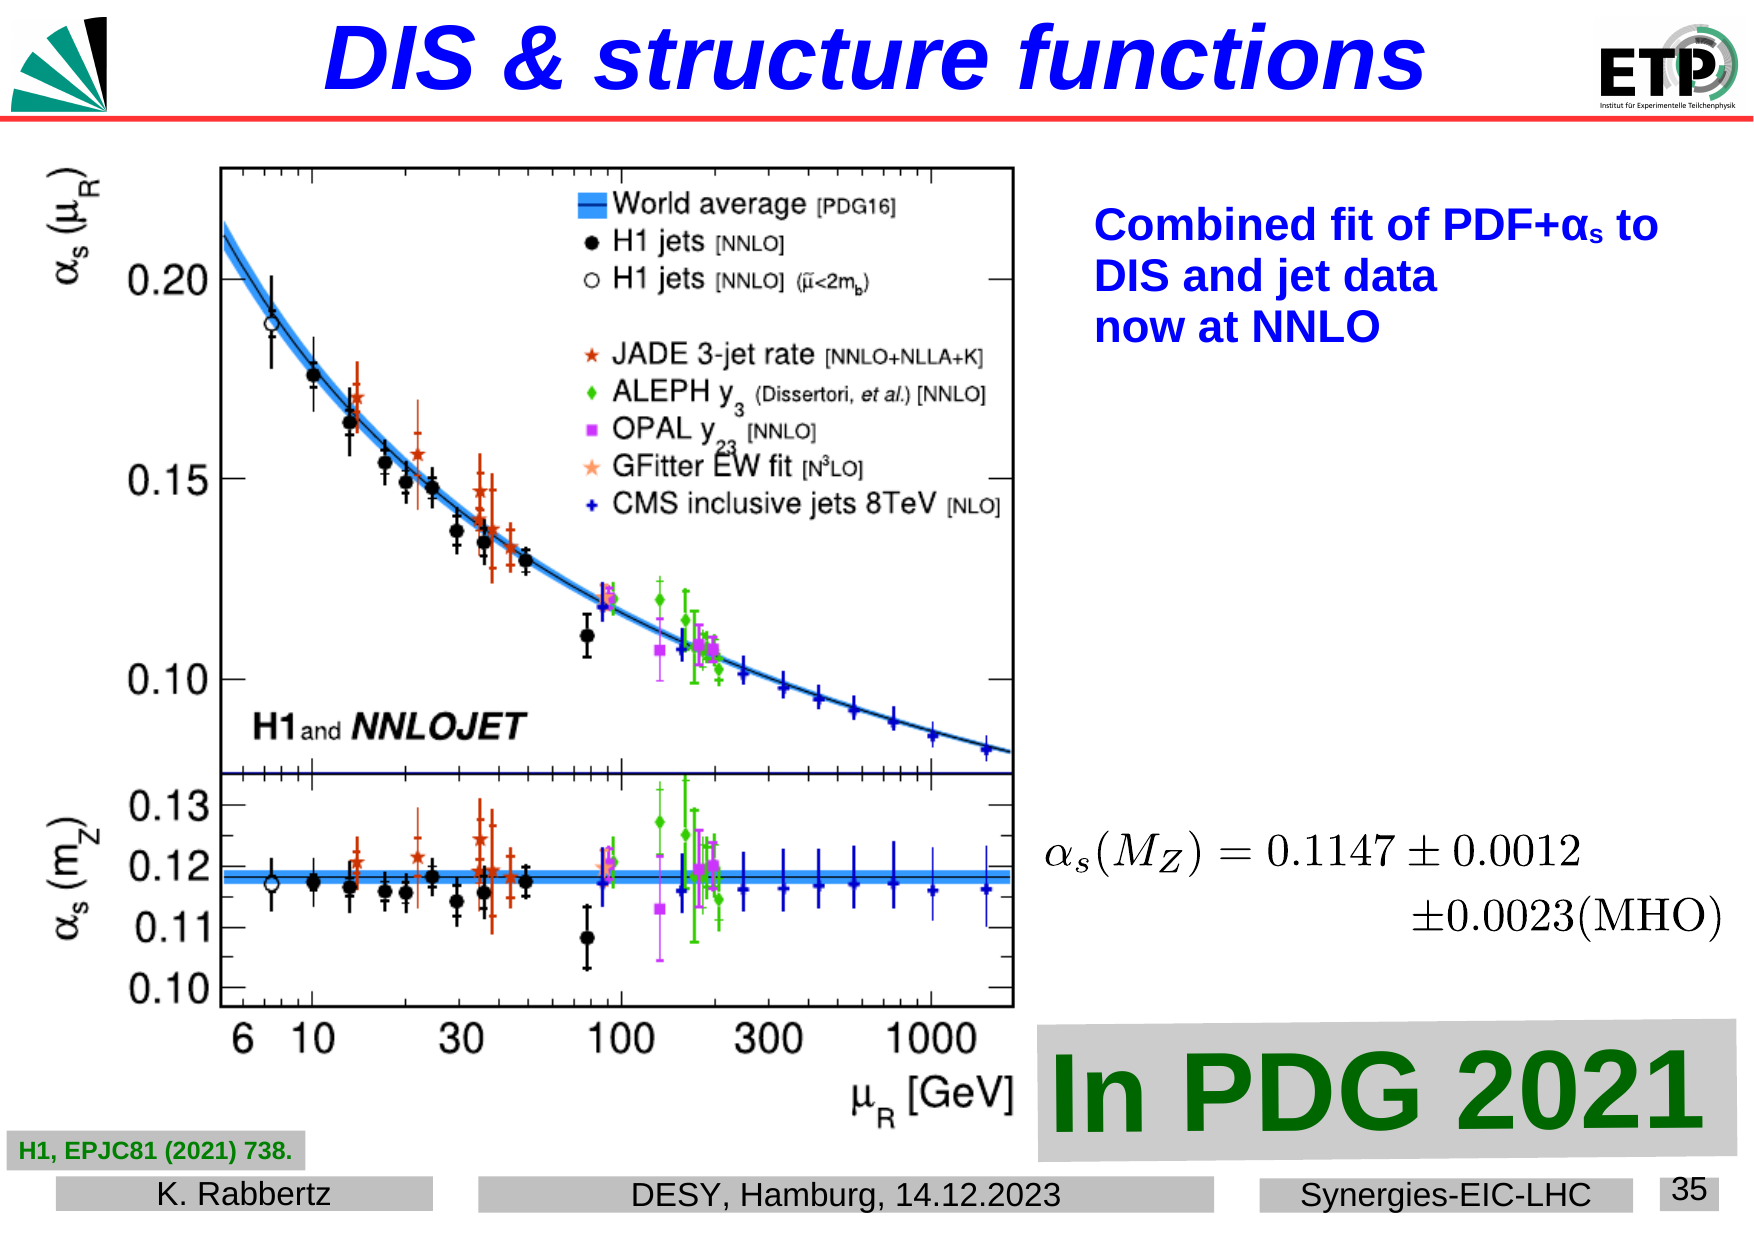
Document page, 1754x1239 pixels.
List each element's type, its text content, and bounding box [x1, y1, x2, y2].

text_box In PDG 2021 [1037, 1018, 1738, 1163]
text_box H1, EPJC81 (2021) 738. [6, 1130, 306, 1171]
picture [1630, 17, 1745, 112]
title DIS & structure functions [124, 0, 1630, 116]
picture [1408, 893, 1727, 944]
picture [1041, 828, 1584, 879]
picture [28, 150, 1038, 1154]
picture [11, 17, 107, 113]
text_box Combined fit of PDF+αs to DIS and jet data now at NNLO [1081, 192, 1672, 359]
